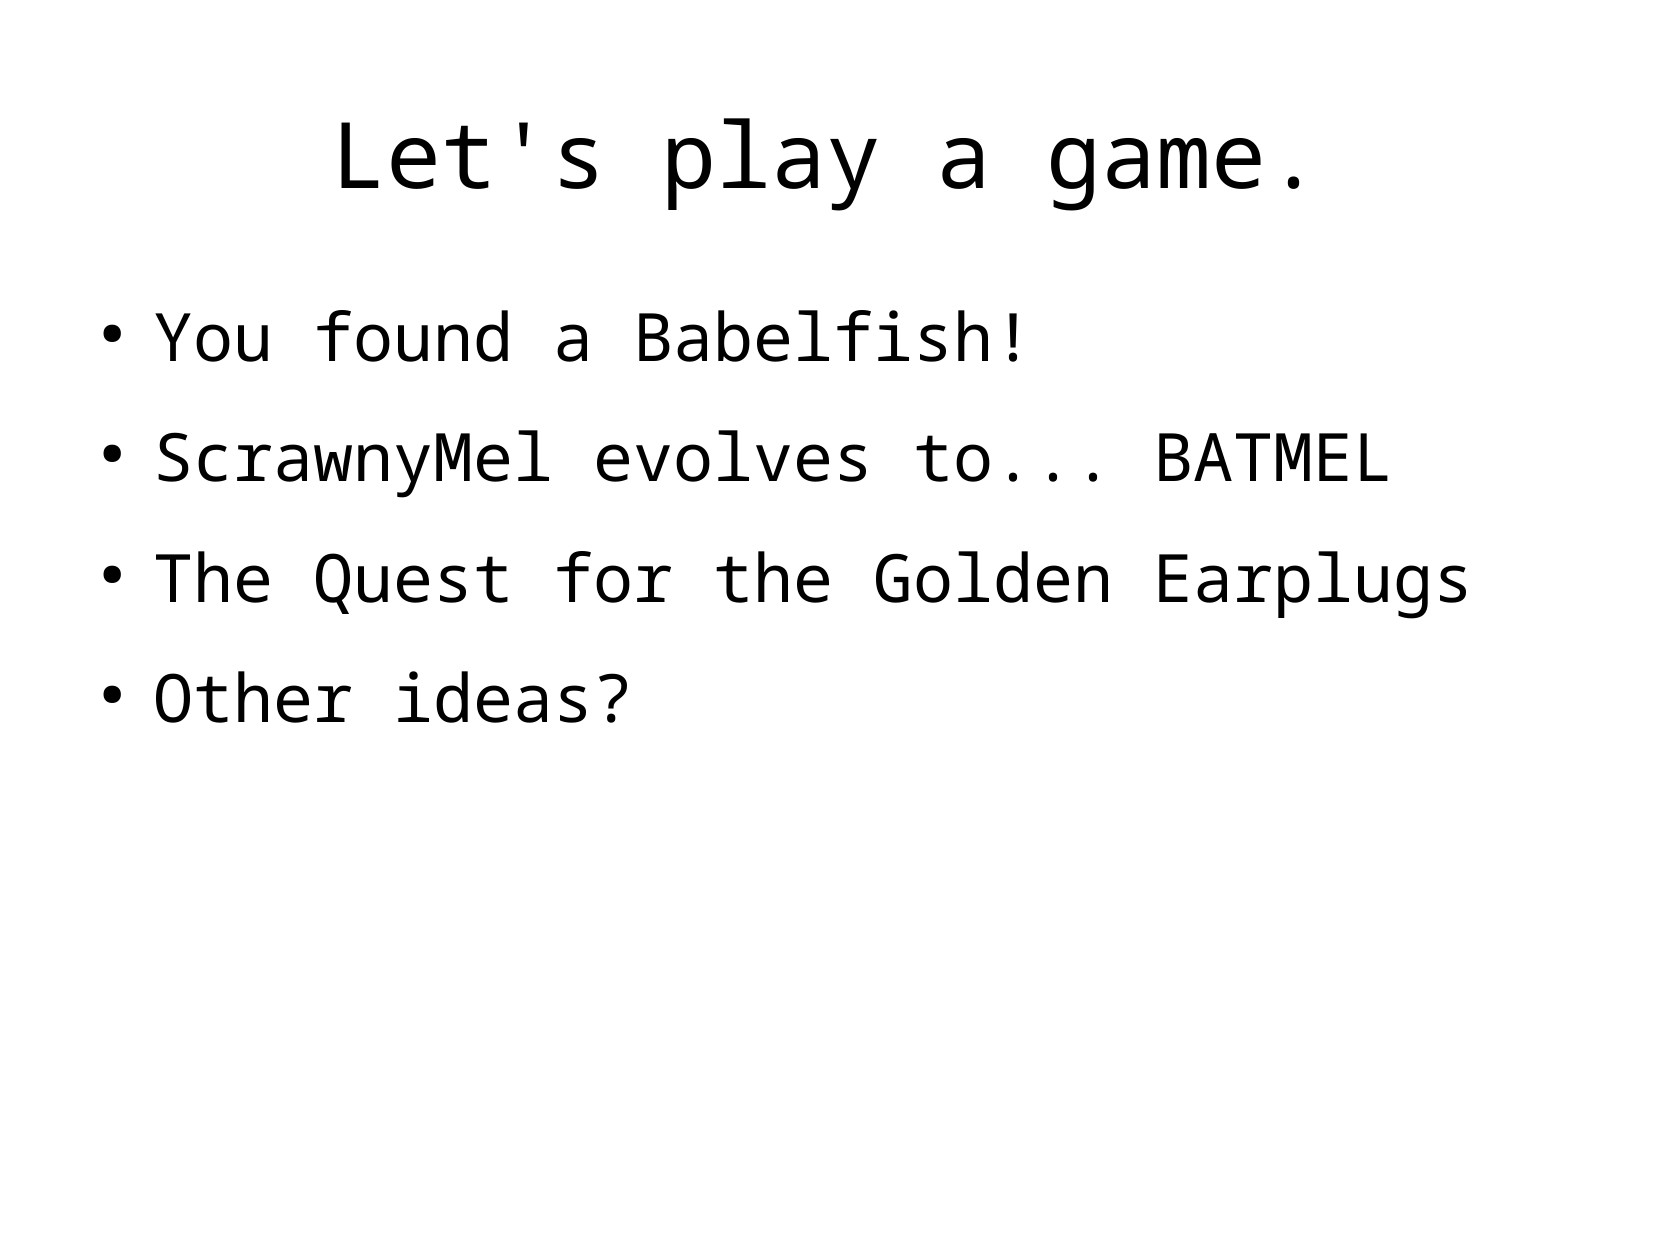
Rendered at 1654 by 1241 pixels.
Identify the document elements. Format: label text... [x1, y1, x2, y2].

list You found a Babelfish! ScrawnyMel evolves to... BATMEL The Quest for the Golden Earplugs Other ideas? [82, 290, 1571, 1109]
title Let's play a game. [82, 49, 1571, 257]
